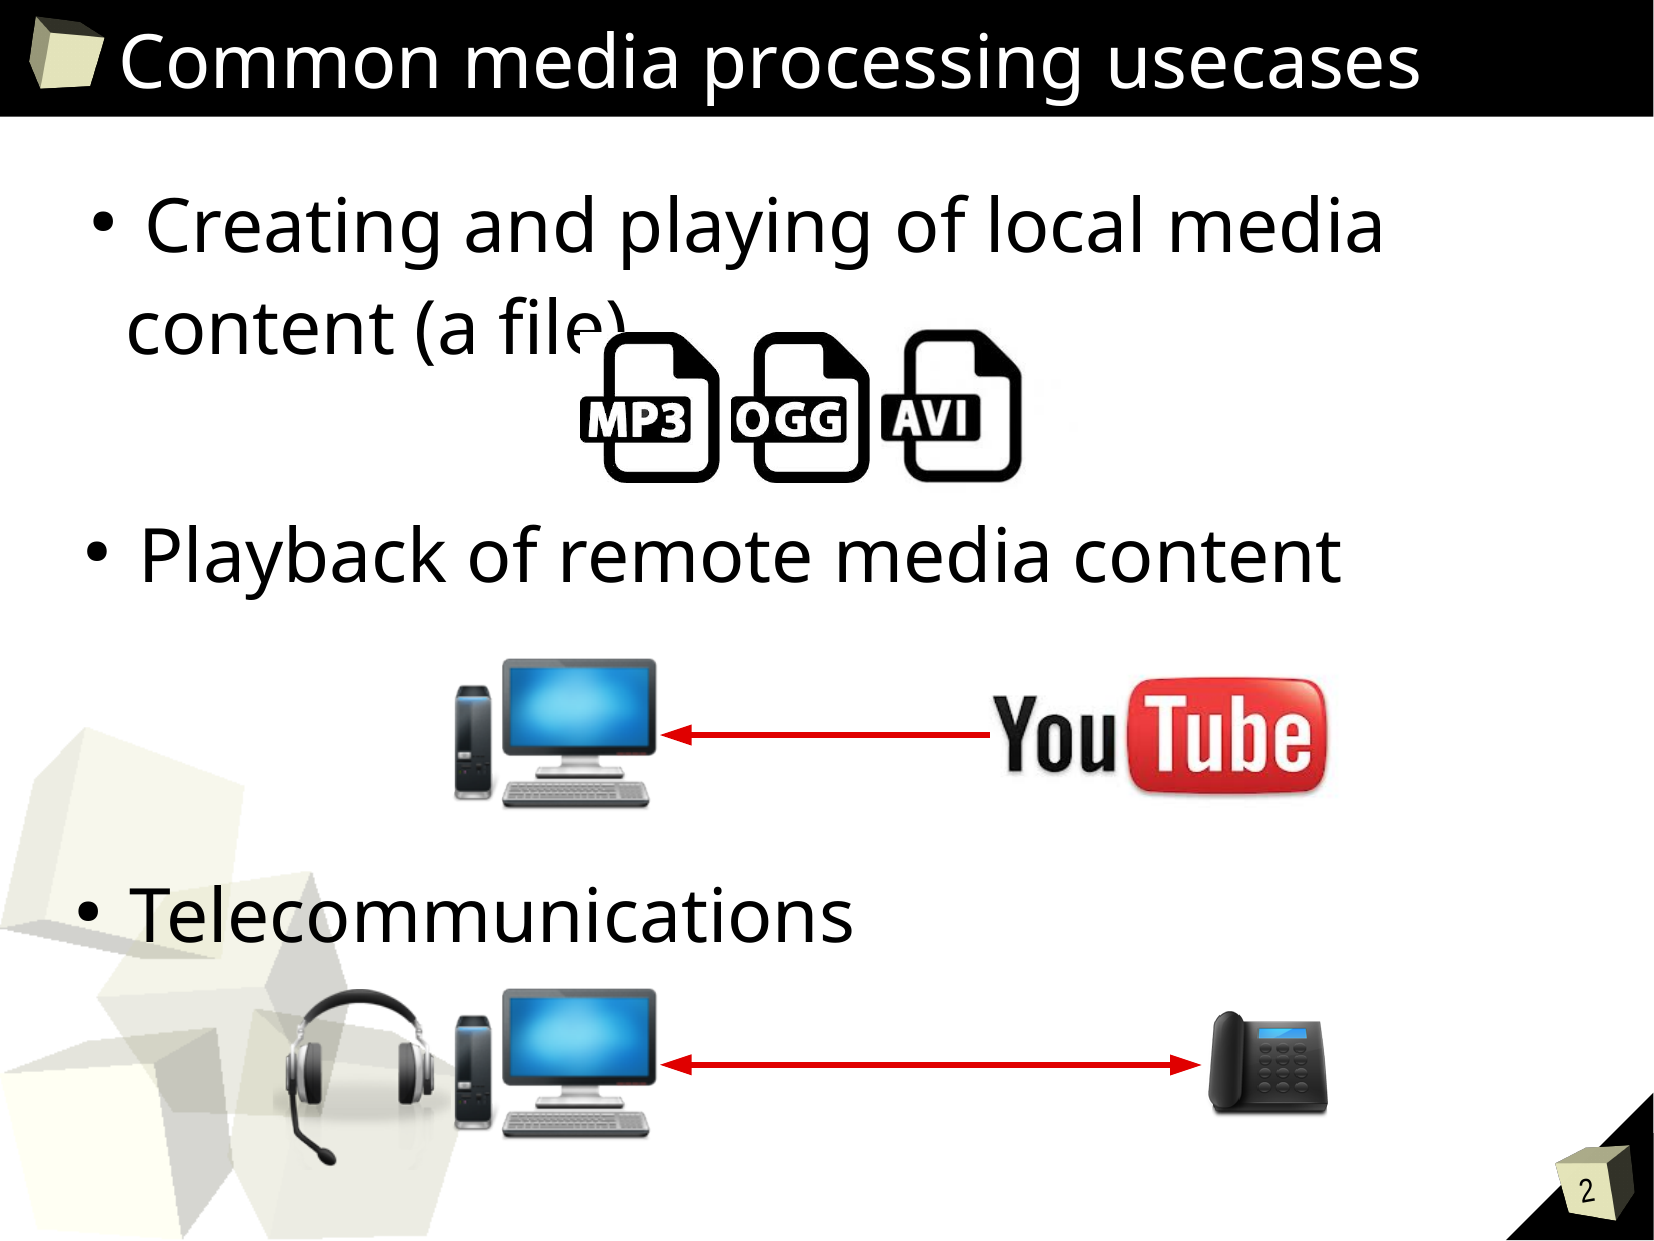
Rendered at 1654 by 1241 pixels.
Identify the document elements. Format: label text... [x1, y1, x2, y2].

picture [1201, 1004, 1336, 1126]
text_box Creating and playing of local media content (a file) [75, 165, 1591, 376]
picture [580, 332, 1079, 495]
picture [0, 629, 661, 1241]
text_box Telecommunications [60, 855, 820, 960]
text_box Playback of remote media content [68, 495, 1591, 706]
title Common media processing usecases [118, 0, 1441, 119]
picture [966, 614, 1354, 856]
